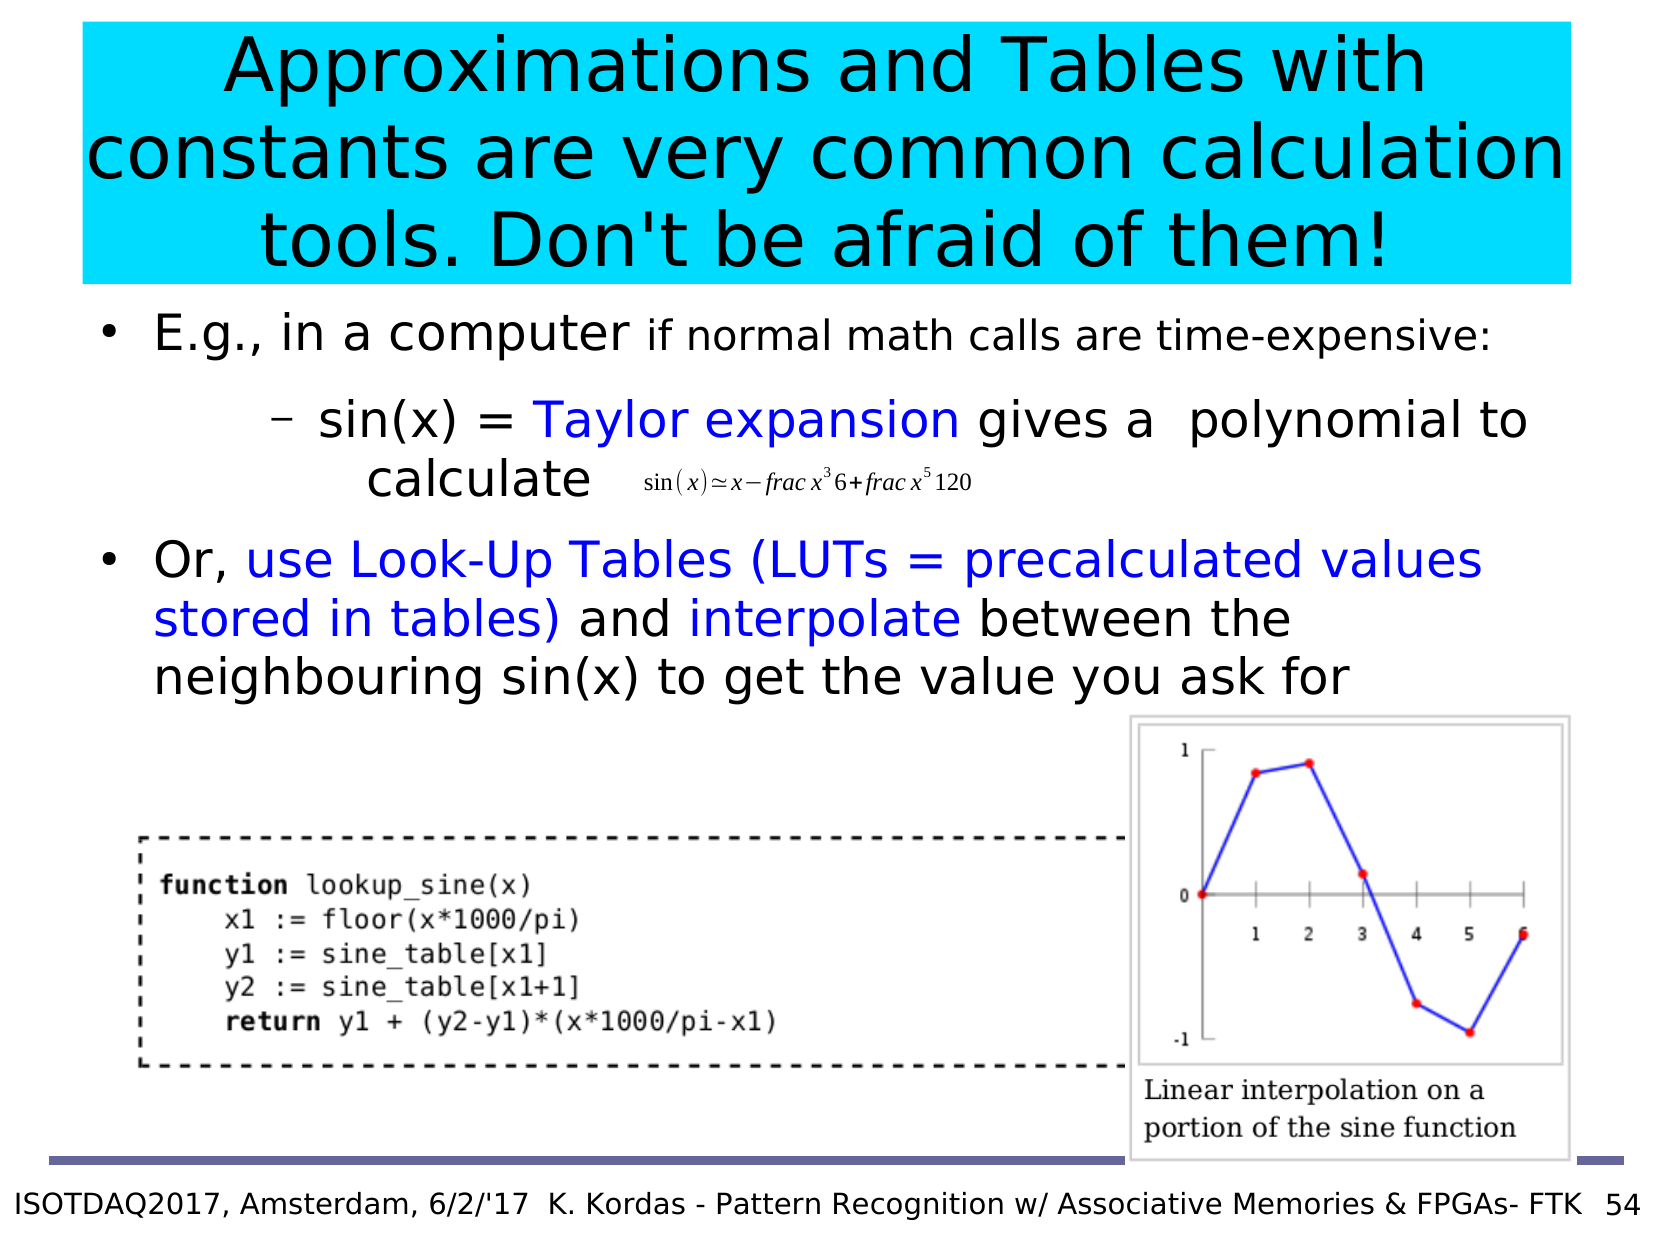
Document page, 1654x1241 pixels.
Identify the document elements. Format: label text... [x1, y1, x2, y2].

chart [637, 463, 979, 498]
list E.g., in a computer if normal math calls are time-expensive: sin(x) = Taylor expansion gives a polynomial to calculate Or, use Look-Up Tables (LUTs = precalculated values stored in tables) and interpolate between the neighbouring sin(x) to get the value you ask for [82, 303, 1571, 1241]
picture [129, 710, 1577, 1165]
title Approximations and Tables with constants are very common calculation tools. Don't be afraid of them! [82, 21, 1571, 285]
